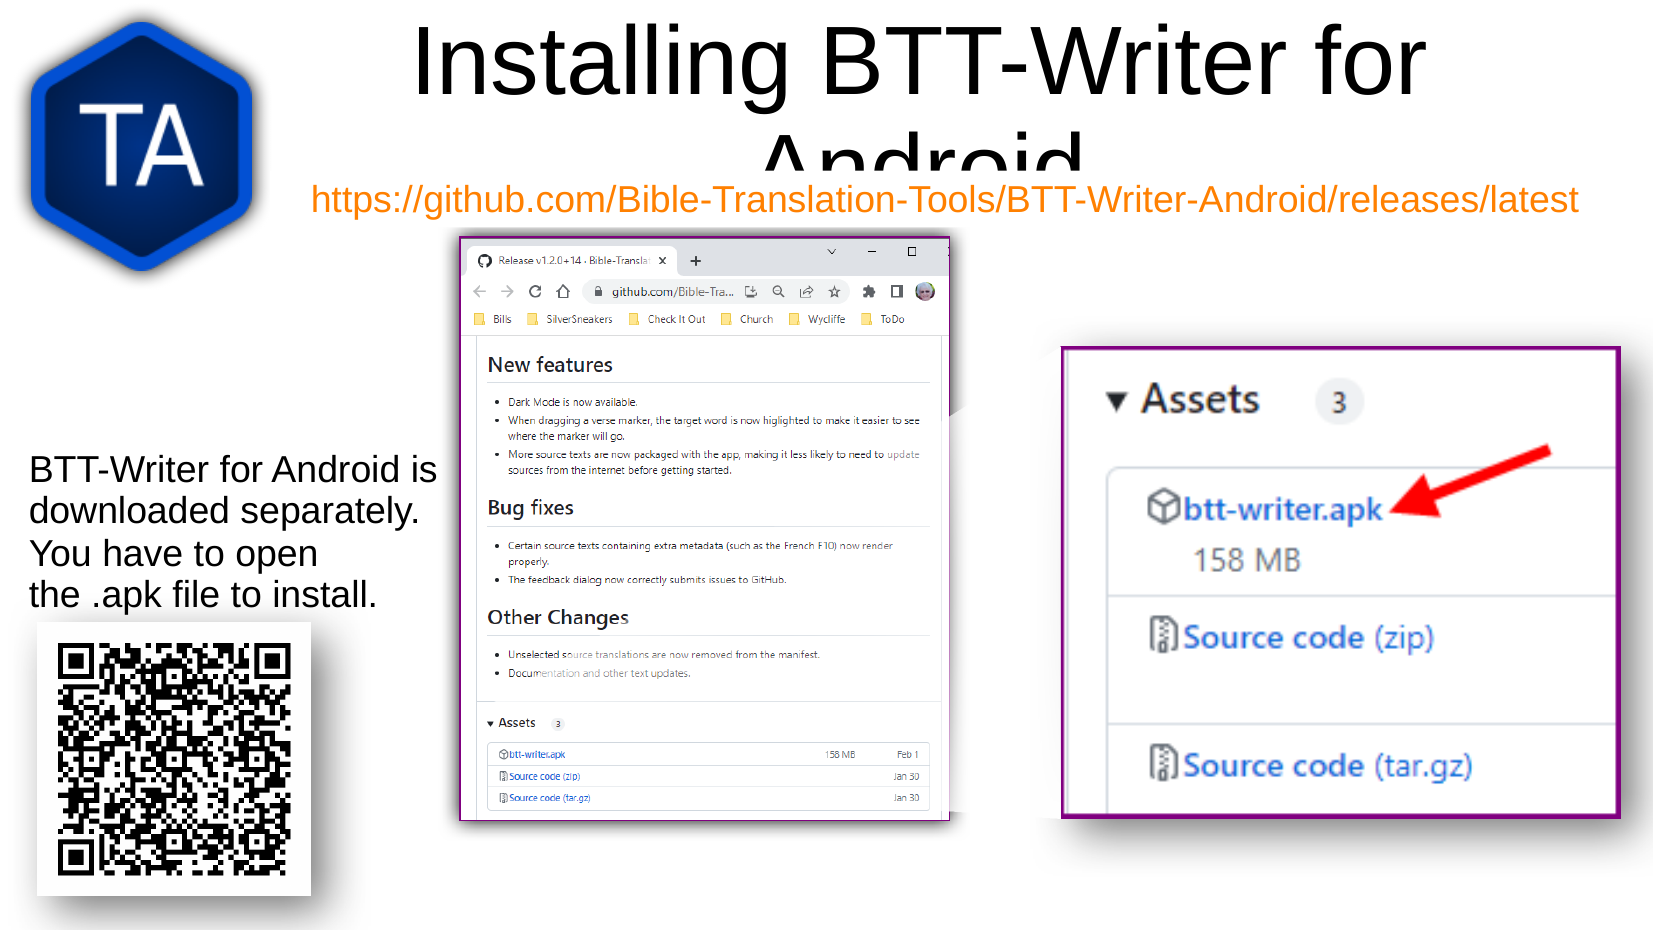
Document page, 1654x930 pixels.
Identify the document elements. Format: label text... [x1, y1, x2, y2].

text_box https://github.com/Bible-Translation-Tools/BTT-Writer-Android/releases/latest [270, 170, 1621, 228]
title Installing BTT-Writer for Android [268, 6, 1571, 224]
picture [31, 22, 252, 271]
picture [459, 236, 950, 821]
picture [1061, 346, 1621, 819]
picture [37, 655, 311, 896]
text_box [485, 346, 1061, 819]
text_box BTT-Writer for Android is downloaded separately. You have to open the .apk file to install. [13, 440, 454, 655]
